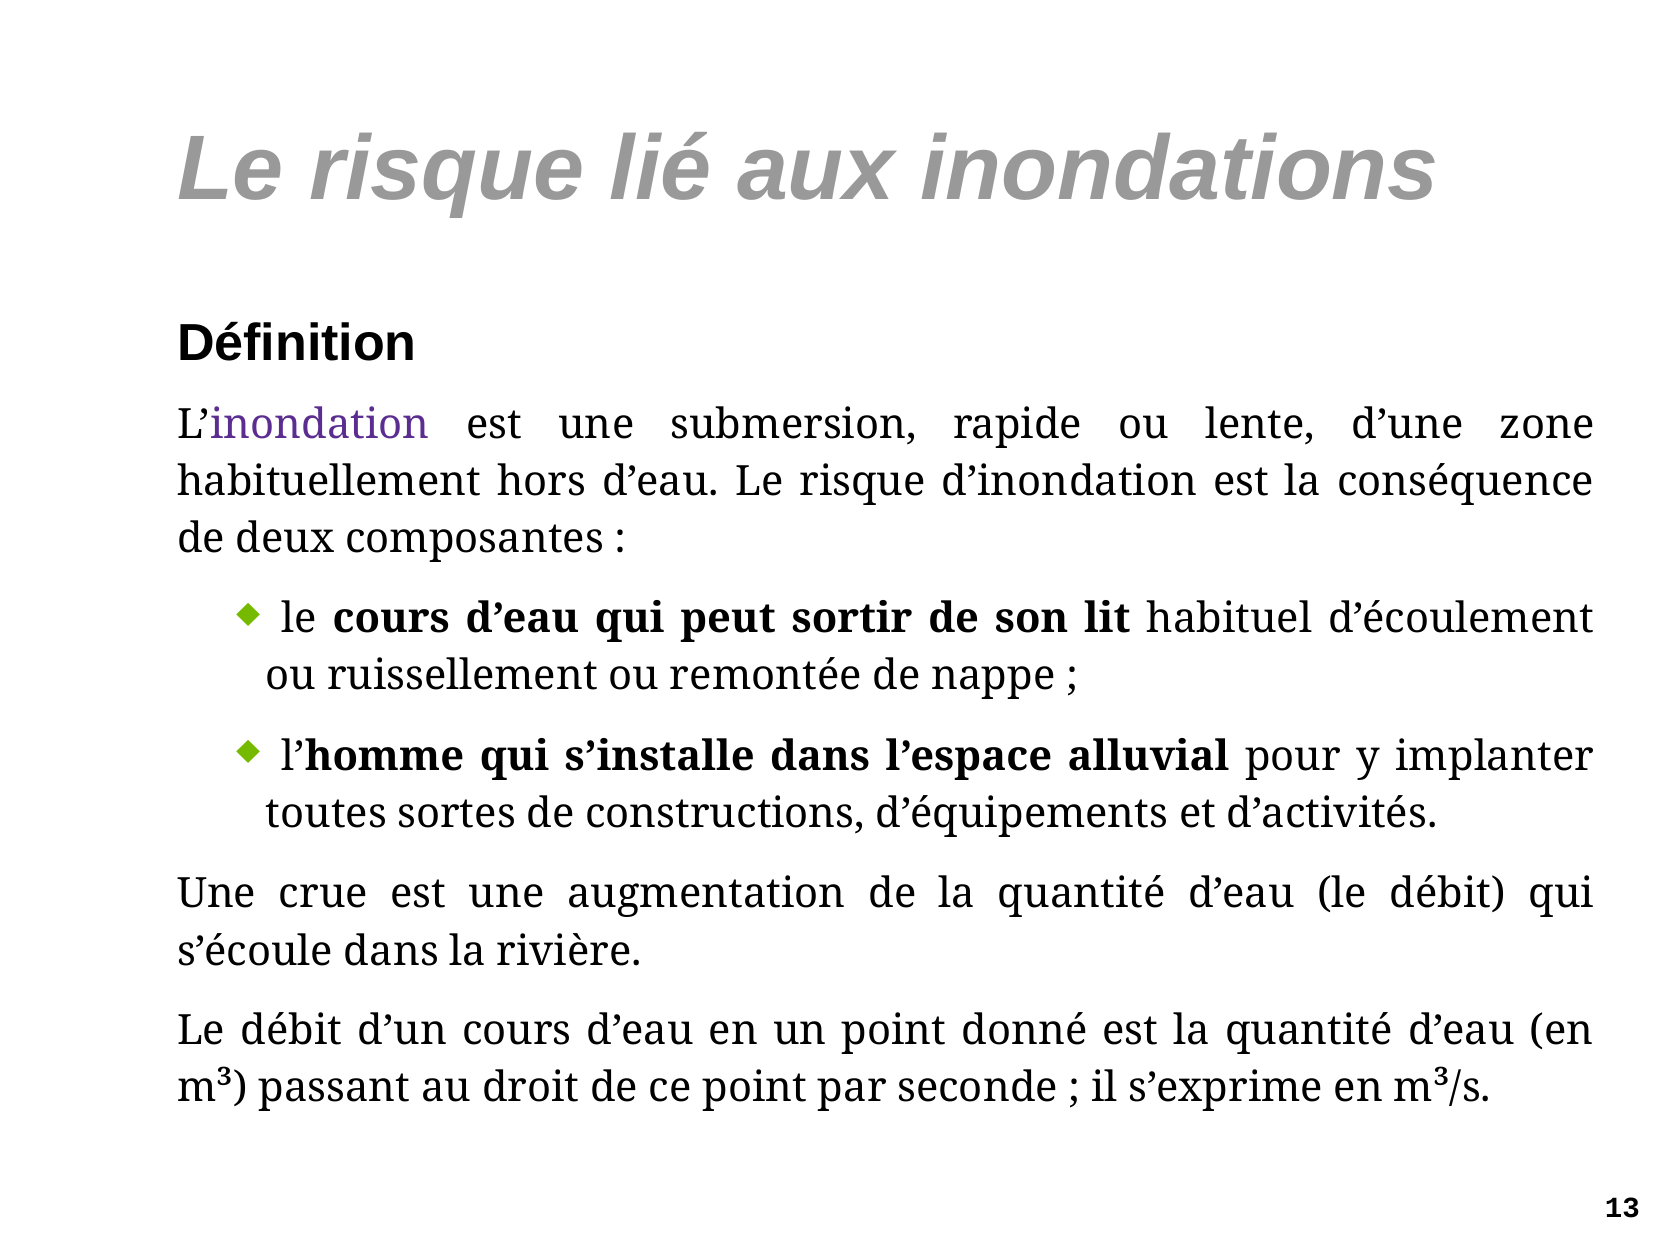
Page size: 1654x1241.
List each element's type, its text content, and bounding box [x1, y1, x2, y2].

title Le risque lié aux inondations [177, 69, 1625, 266]
list Définition L’inondation est une submersion, rapide ou lente, d’une zone habituellement hors d’eau. Le risque d’inondation est la conséquence de deux composantes : le cours d’eau qui peut sortir de son lit habituel d’écoulement ou ruissellement ou remontée de nappe ; l’homme qui s’installe dans l’espace alluvial pour y implanter toutes sortes de constructions, d’équipements et d’activités. Une crue est une augmentation de la quantité d’eau (le débit) qui s’écoule dans la rivière. Le débit d’un cours d’eau en un point donné est la quantité d’eau (en m³) passant au droit de ce point par seconde ; il s’exprime en m³/s. [177, 312, 1595, 1123]
